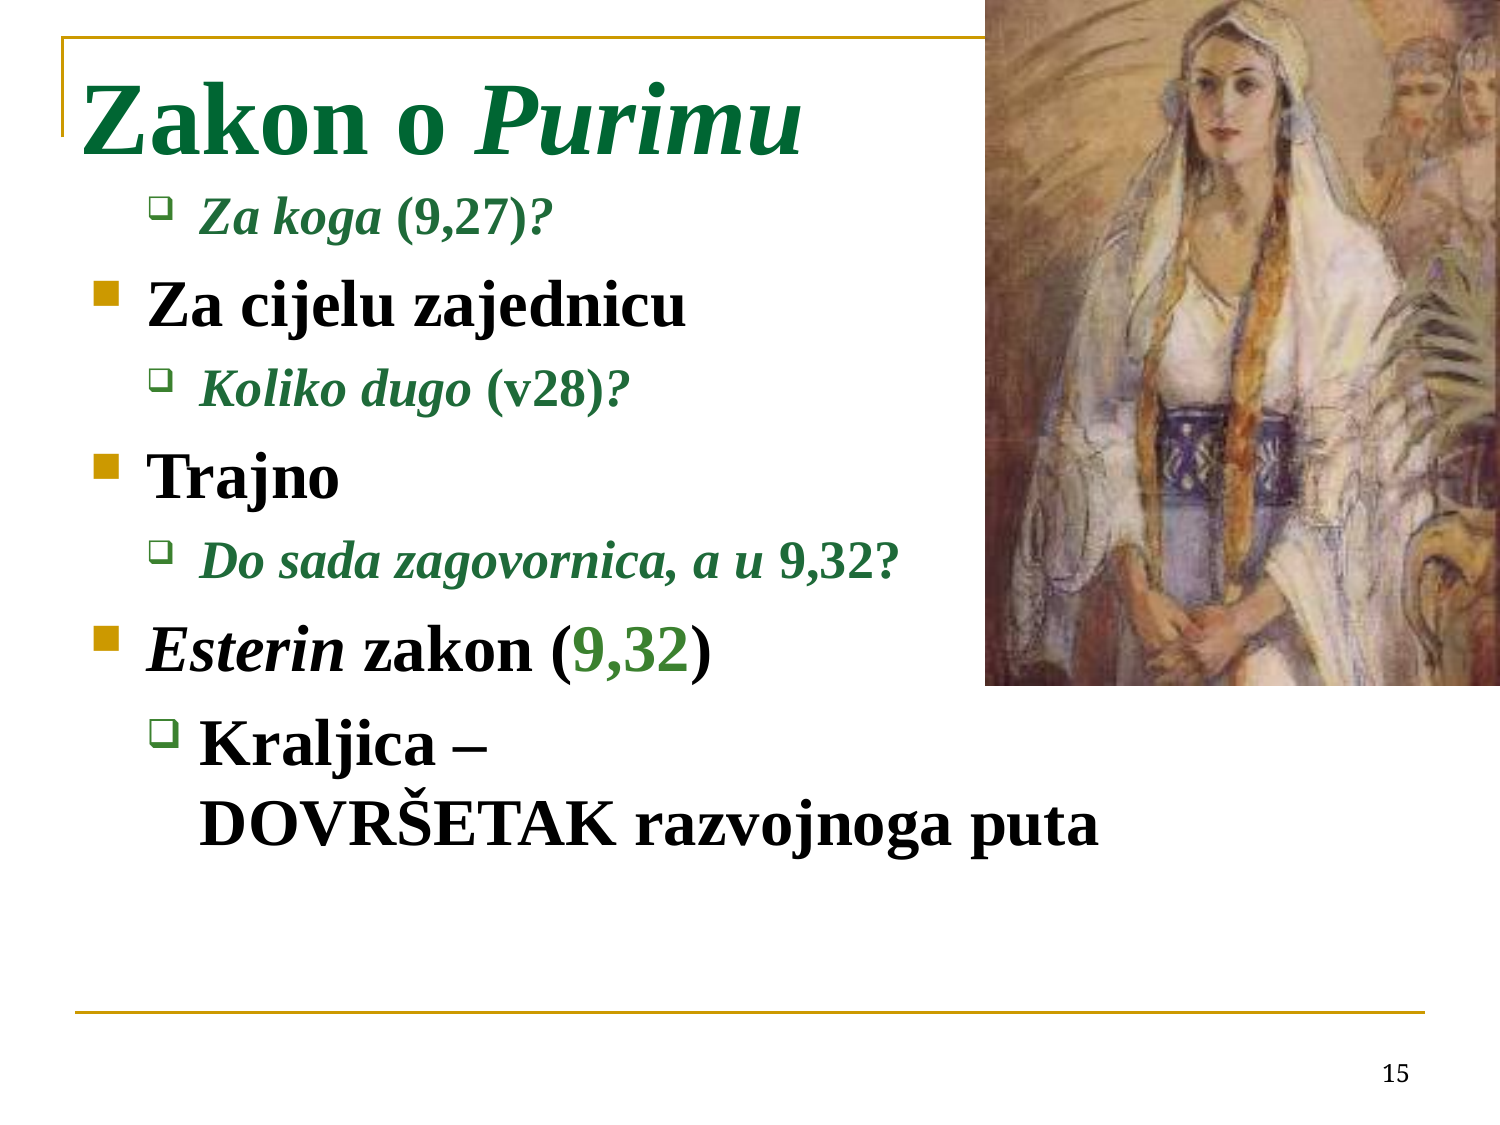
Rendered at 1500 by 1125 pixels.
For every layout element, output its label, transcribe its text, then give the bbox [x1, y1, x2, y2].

text_box <number> [1074, 1024, 1426, 1100]
title Zakon o Purimu [64, 42, 985, 230]
picture [985, 0, 1500, 686]
list Za koga (9,27)? Za cijelu zajednicu Koliko dugo (v28)? Trajno Do sada zagovornica, a u 9,32? Esterin zakon (9,32) Kraljica – DOVRŠETAK razvojnoga puta [74, 172, 1164, 1012]
